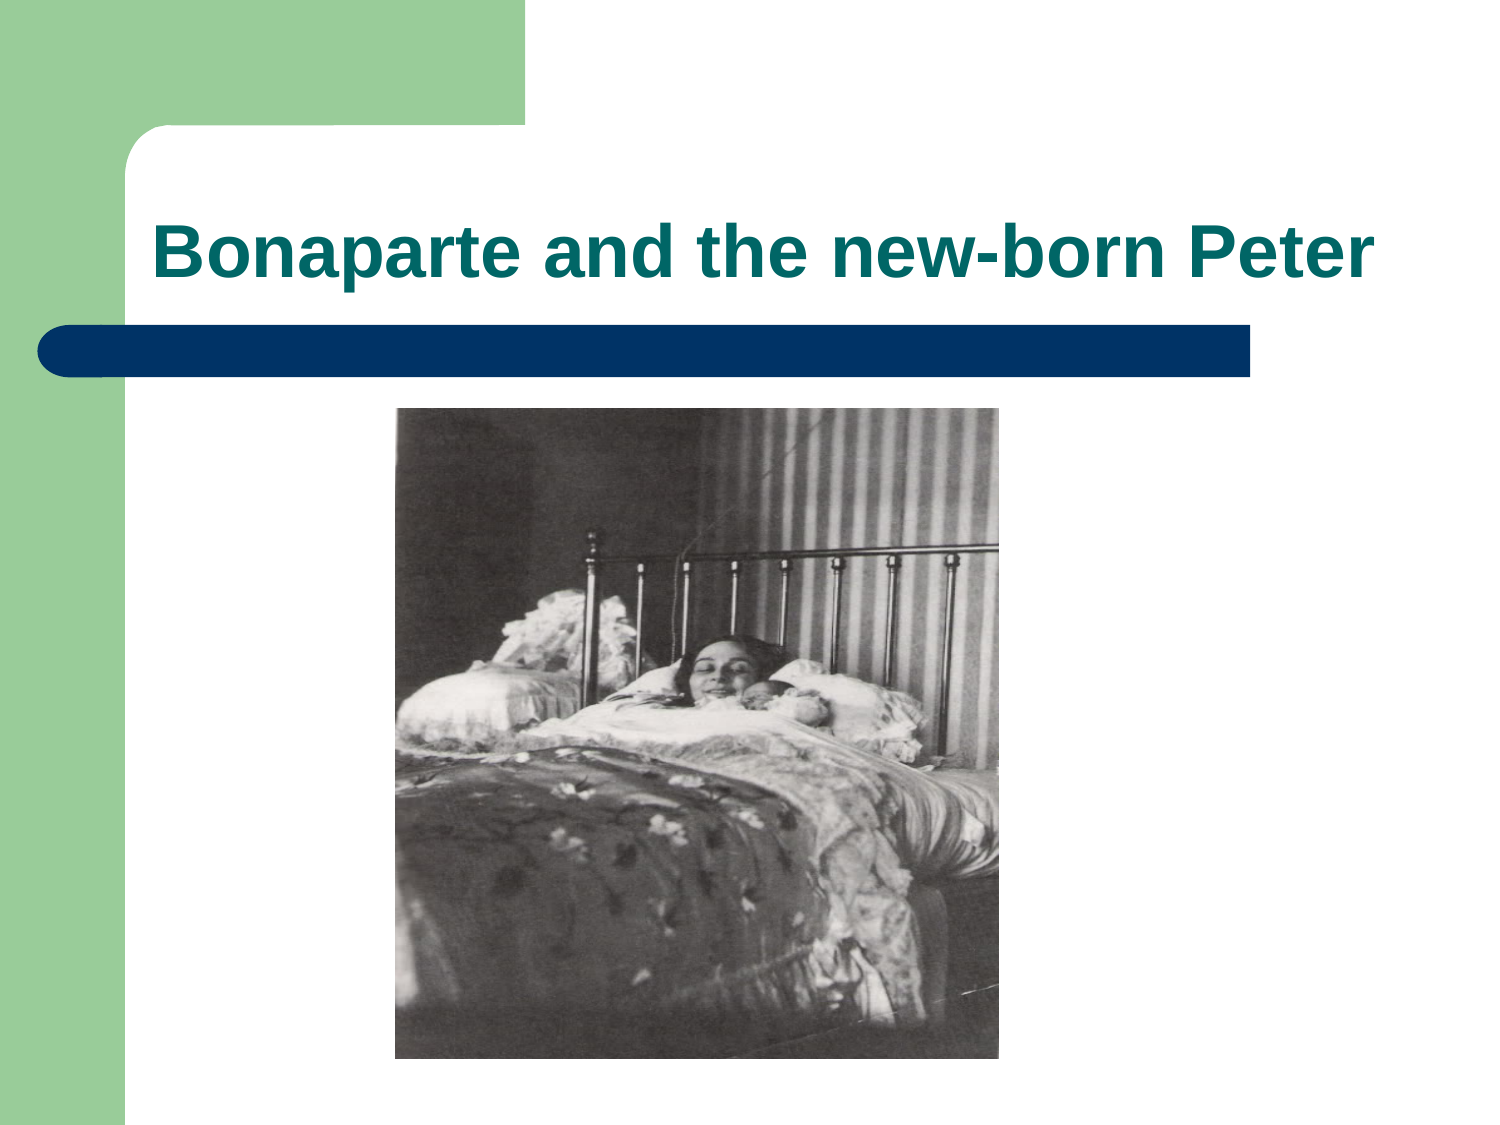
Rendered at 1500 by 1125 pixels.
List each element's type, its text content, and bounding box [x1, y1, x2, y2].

text_box [395, 408, 999, 1059]
title Bonaparte and the new-born Peter [136, 136, 1414, 301]
